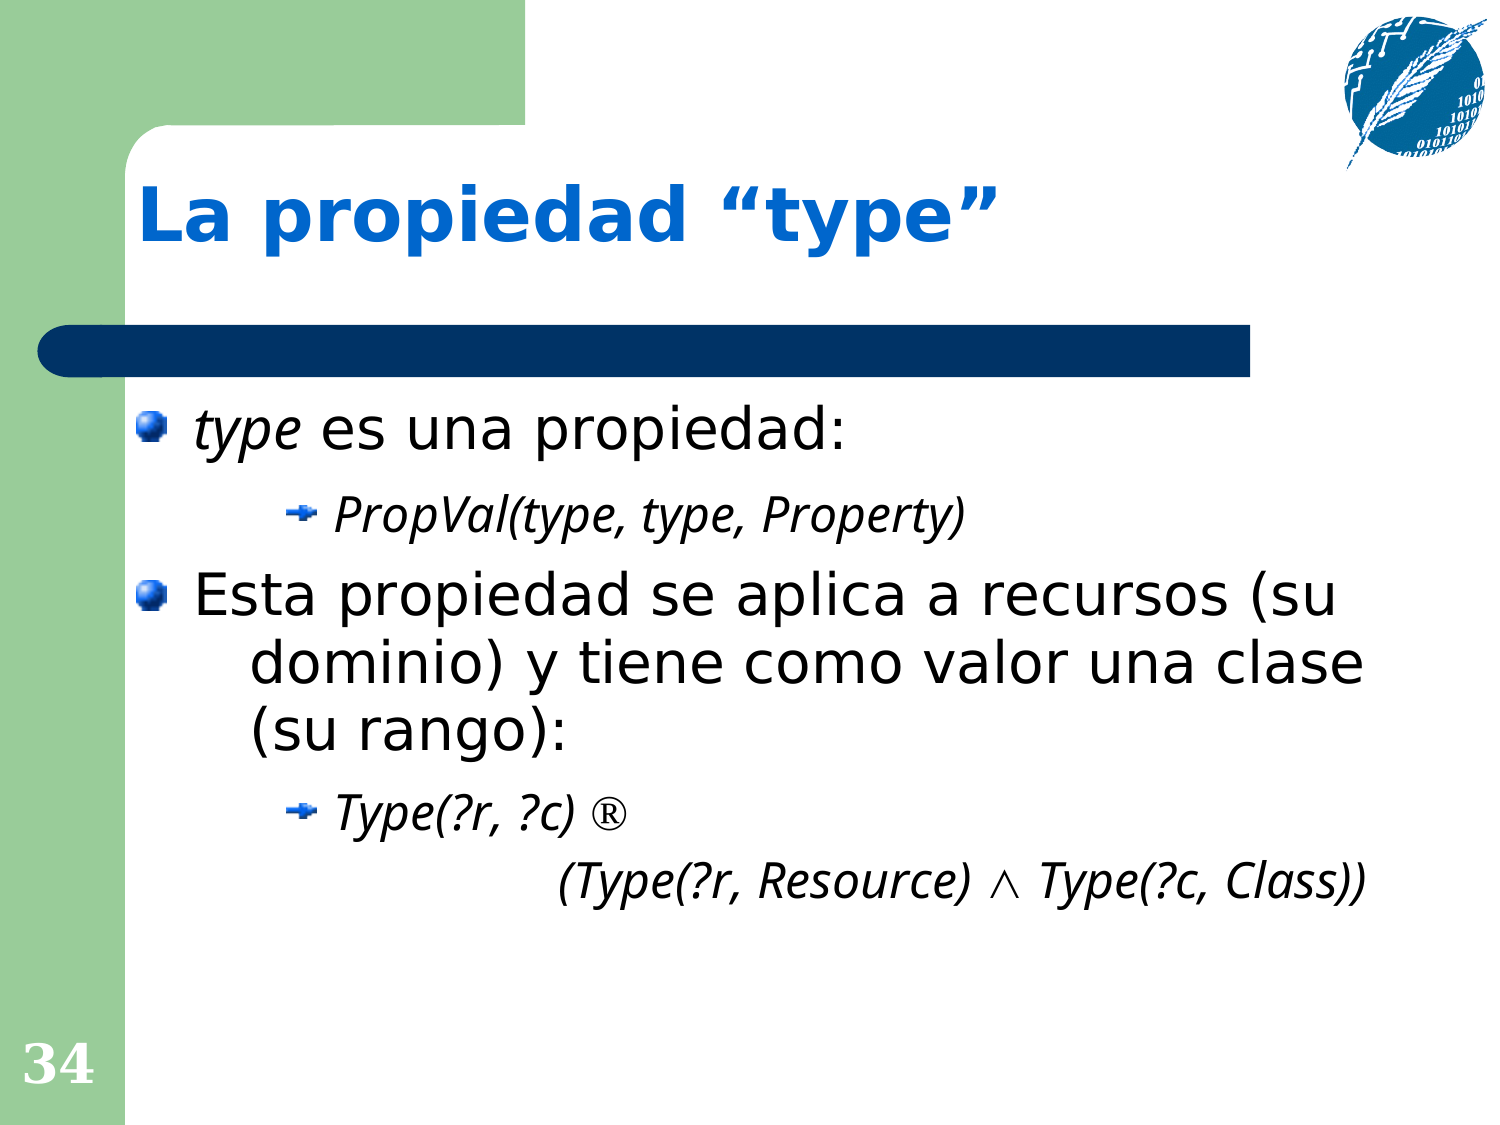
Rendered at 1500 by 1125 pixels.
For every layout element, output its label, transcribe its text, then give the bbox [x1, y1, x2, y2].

title La propiedad “type” [136, 135, 1413, 302]
picture [1427, 138, 1431, 148]
list type es una propiedad: PropVal(type, type, Property) Esta propiedad se aplica a recursos (su dominio) y tiene como valor una clase (su rango): Type(?r, ?c) ® (Type(?r, Resource) ∧ Type(?c, Class)) [136, 386, 1399, 1100]
picture [1341, 15, 1487, 172]
picture [1436, 127, 1450, 136]
picture [1416, 140, 1425, 149]
picture [1433, 139, 1440, 147]
